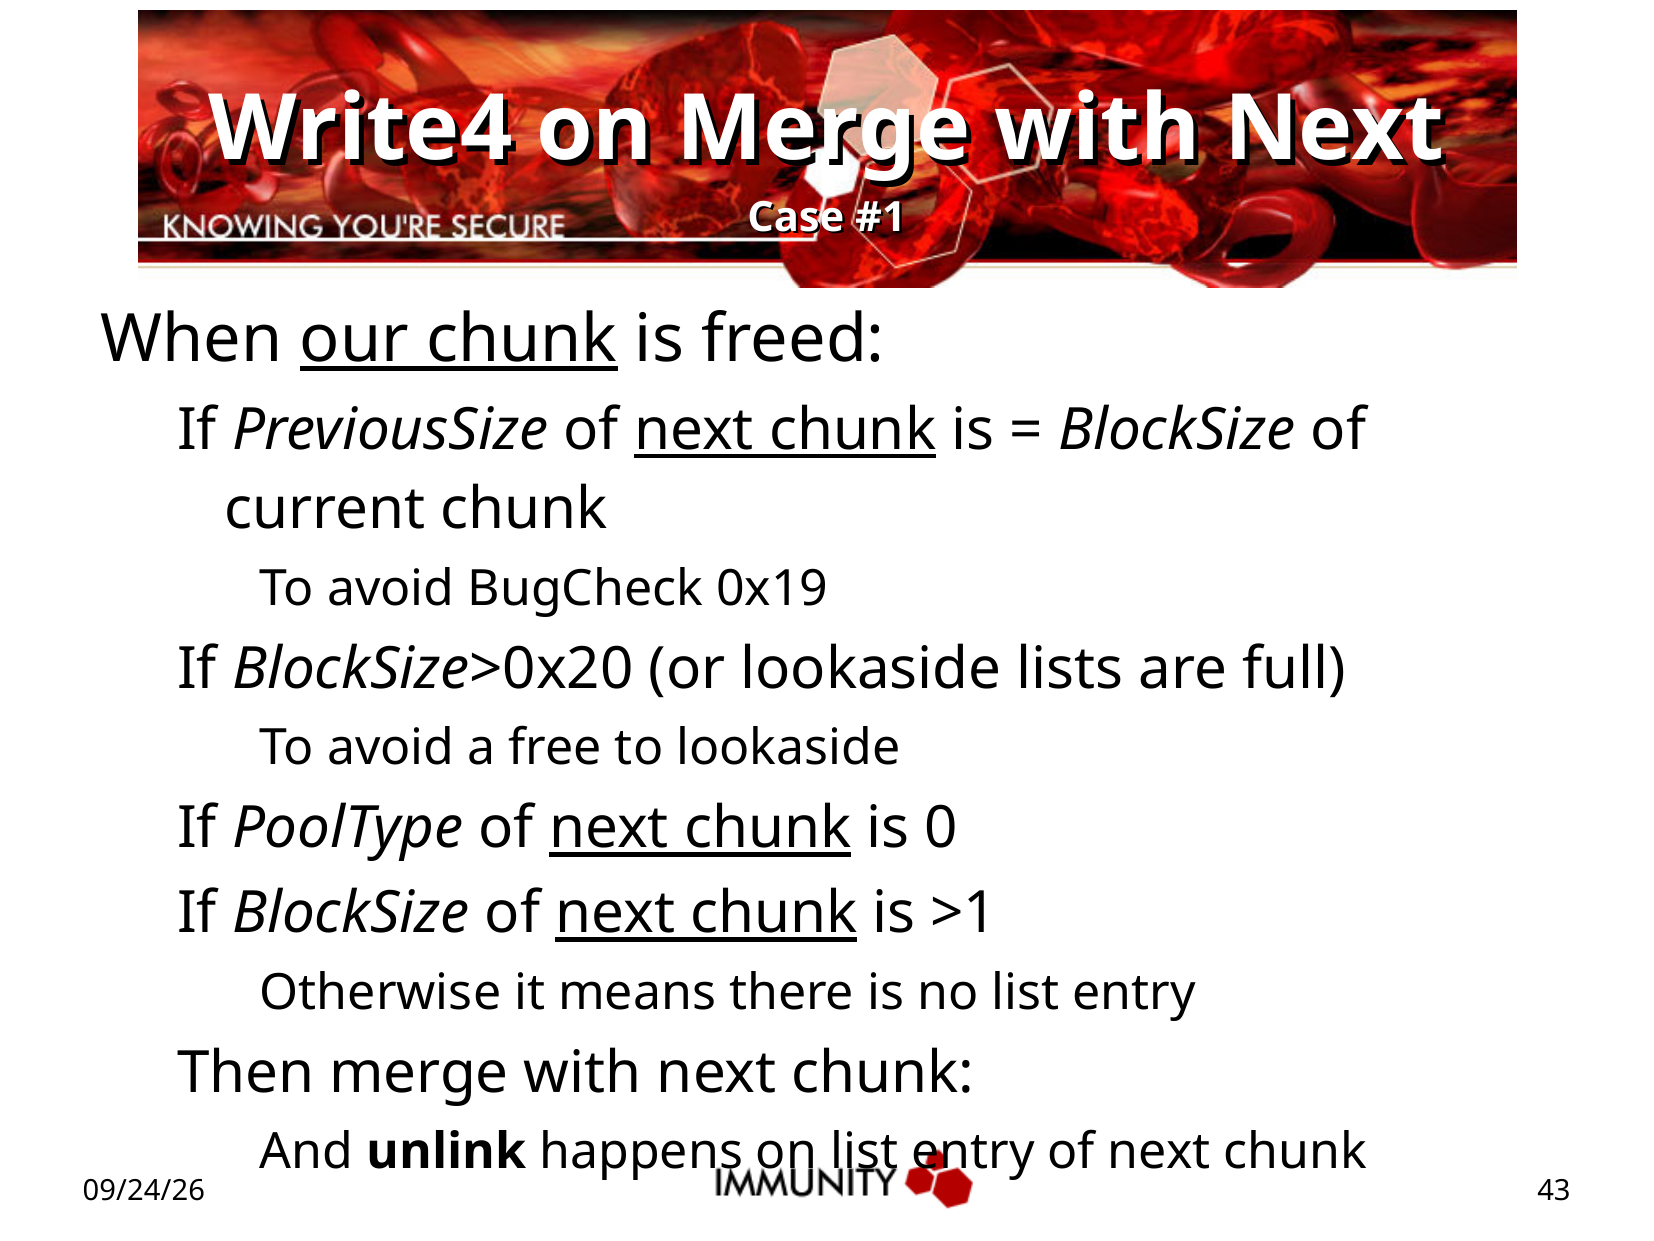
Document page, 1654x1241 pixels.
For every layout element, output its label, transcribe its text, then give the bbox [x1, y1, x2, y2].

list When our chunk is freed: If PreviousSize of next chunk is = BlockSize of current chunk To avoid BugCheck 0x19 If BlockSize>0x20 (or lookaside lists are full) To avoid a free to lookaside If PoolType of next chunk is 0 If BlockSize of next chunk is >1 Otherwise it means there is no list entry Then merge with next chunk: And unlink happens on list entry of next chunk [82, 290, 1571, 1094]
picture [979, 1145, 984, 1165]
picture [694, 1130, 984, 1235]
picture [138, 10, 1517, 56]
title Write4 on Merge with Next Case #1 [82, 56, 1571, 250]
picture [138, 250, 1517, 288]
